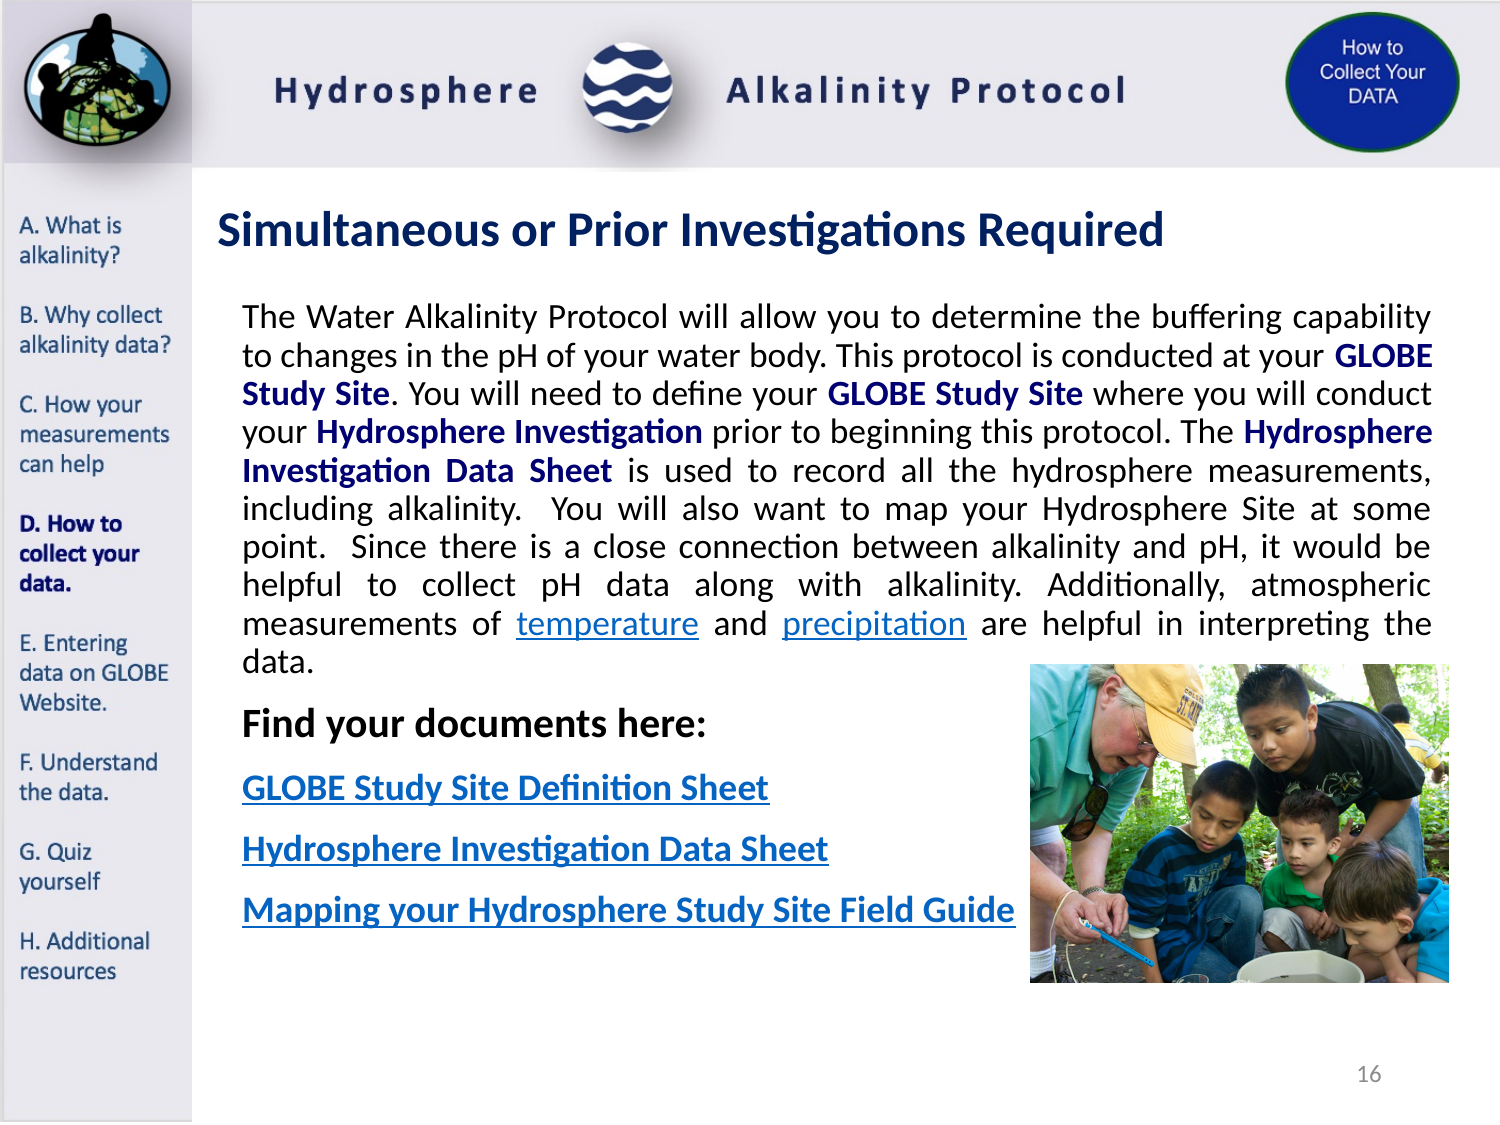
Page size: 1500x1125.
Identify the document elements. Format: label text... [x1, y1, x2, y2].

picture [1030, 664, 1449, 983]
picture [0, 0, 1500, 1123]
list The Water Alkalinity Protocol will allow you to determine the buffering capability to changes in the pH of your water body. This protocol is conducted at your GLOBE Study Site. You will need to define your GLOBE Study Site where you will conduct your Hydrosphere Investigation prior to beginning this protocol. The Hydrosphere Investigation Data Sheet is used to record all the hydrosphere measurements, including alkalinity. You will also want to map your Hydrosphere Site at some point. Since there is a close connection between alkalinity and pH, it would be helpful to collect pH data along with alkalinity. Additionally, atmospheric measurements of temperature and precipitation are helpful in interpreting the data. Find your documents here: GLOBE Study Site Definition Sheet Hydrosphere Investigation Data Sheet Mapping your Hydrosphere Study Site Field Guide [227, 290, 1449, 1043]
title Simultaneous or Prior Investigations Required [202, 122, 1496, 340]
slide_number <number> [1059, 1043, 1397, 1103]
